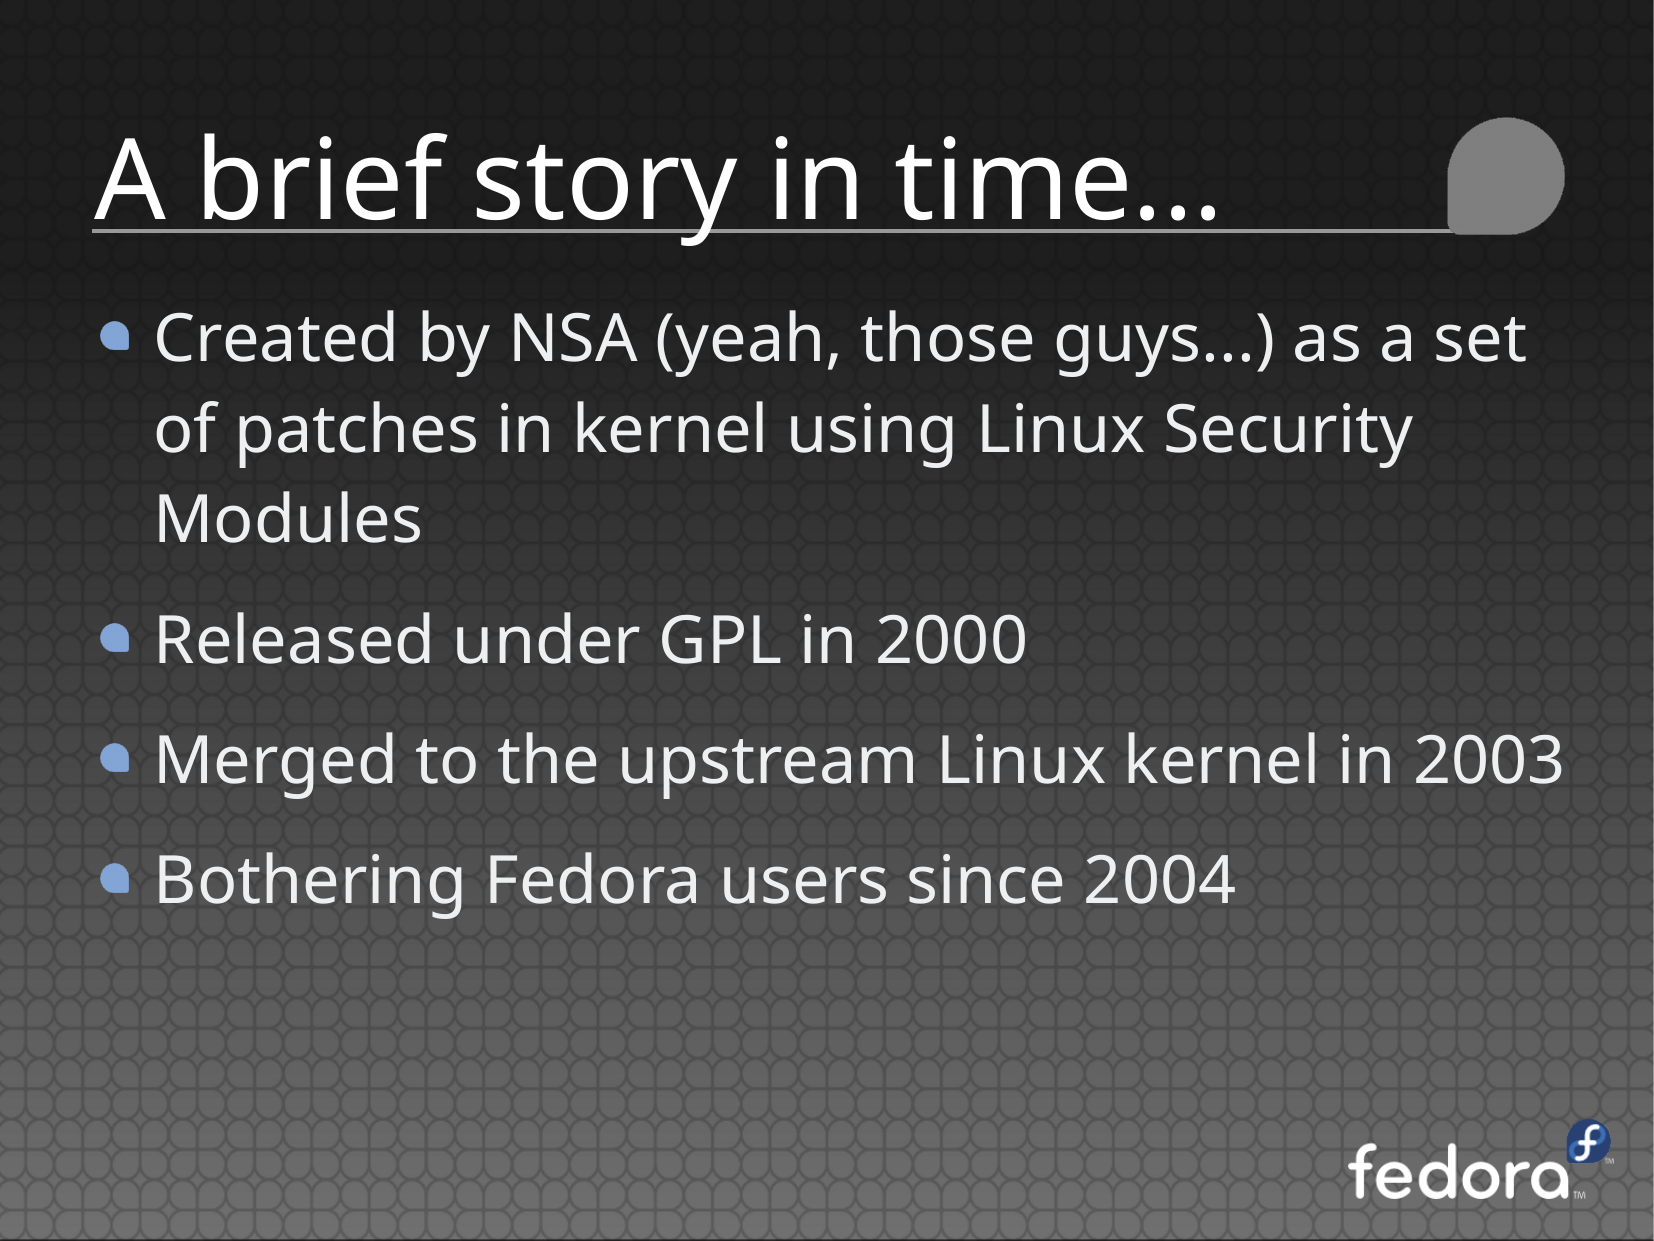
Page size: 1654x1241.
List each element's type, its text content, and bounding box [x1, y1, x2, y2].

list Created by NSA (yeah, those guys...) as a set of patches in kernel using Linux Security Modules Released under GPL in 2000 Merged to the upstream Linux kernel in 2003 Bothering Fedora users since 2004 [82, 290, 1571, 1094]
title A brief story in time... [94, 100, 1426, 251]
picture [0, 0, 1654, 1241]
